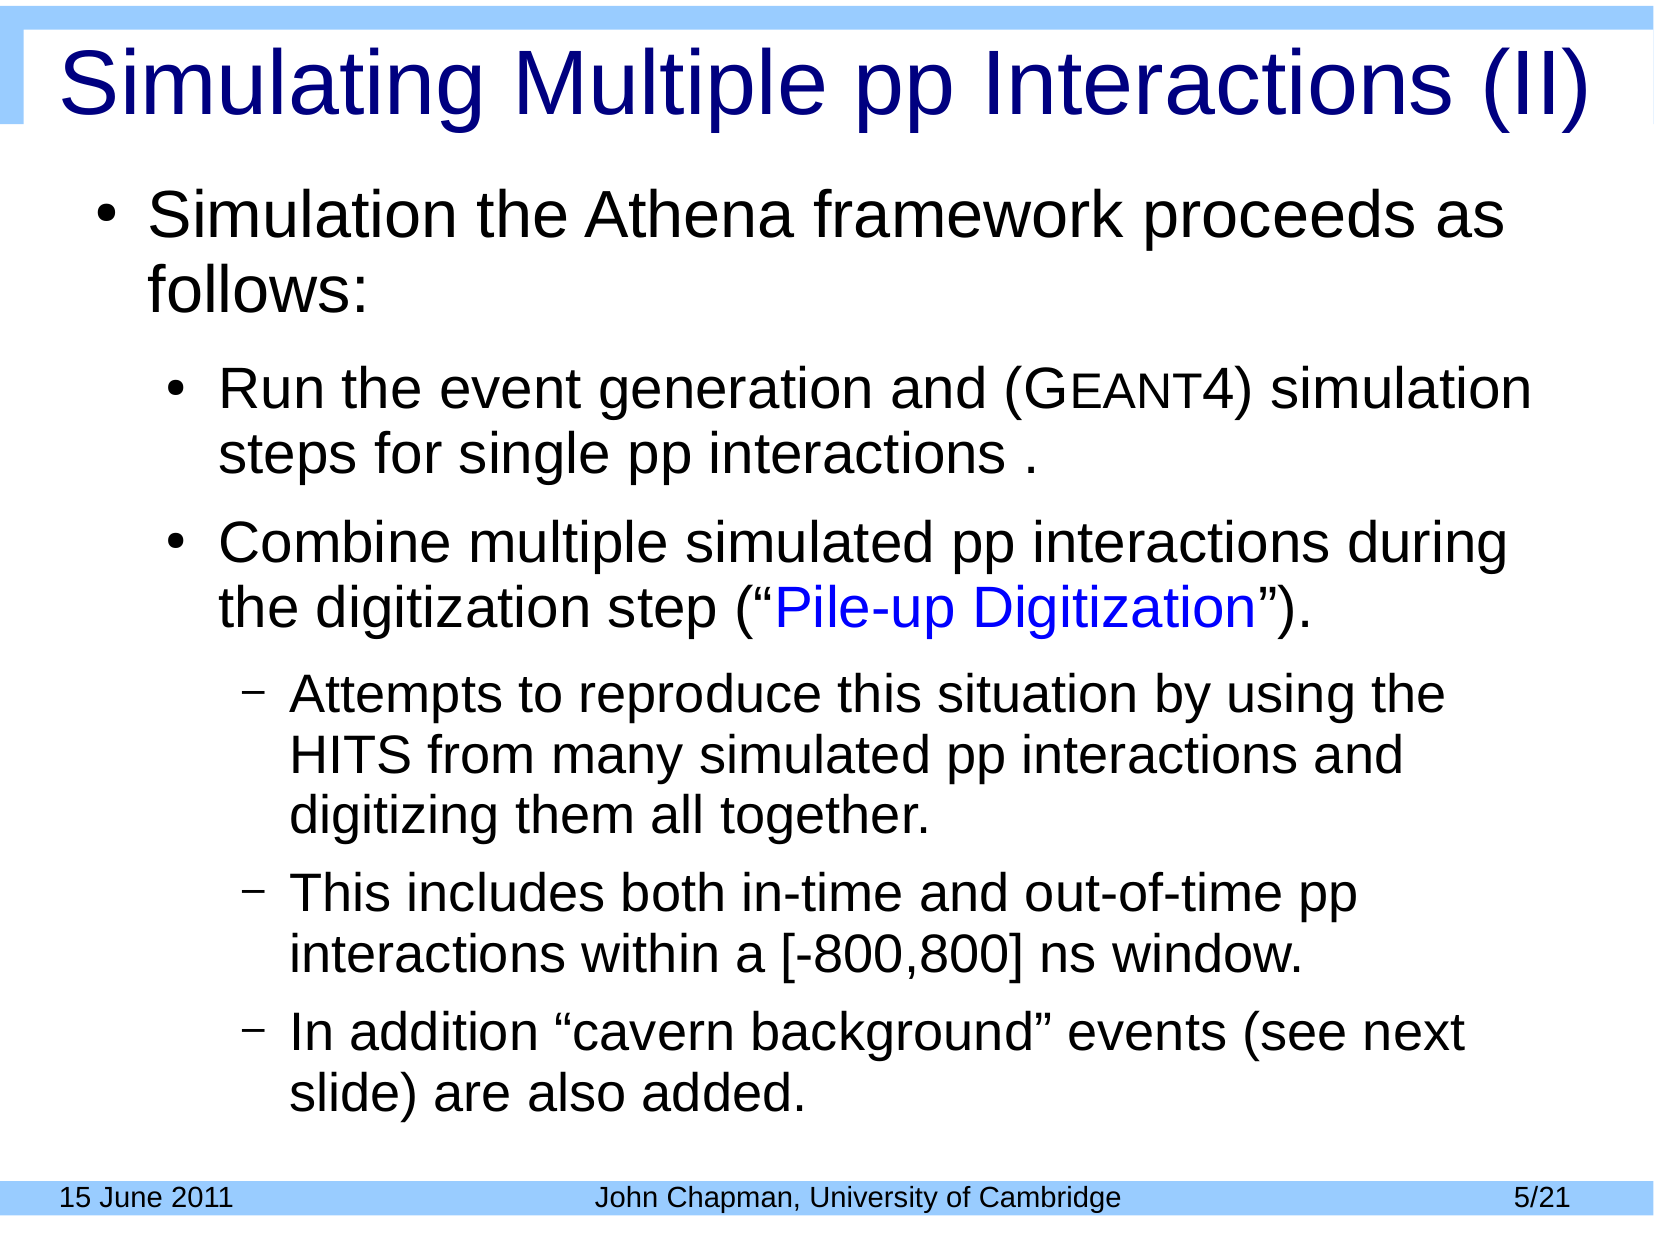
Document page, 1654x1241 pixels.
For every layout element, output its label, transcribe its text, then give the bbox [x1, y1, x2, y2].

title Simulating Multiple pp Interactions (II) [0, 23, 1654, 142]
list Simulation the Athena framework proceeds as follows: Run the event generation and (GEANT4) simulation steps for single pp interactions . Combine multiple simulated pp interactions during the digitization step (“Pile-up Digitization”). Attempts to reproduce this situation by using the HITS from many simulated pp interactions and digitizing them all together. This includes both in-time and out-of-time pp interactions within a [-800,800] ns window. In addition “cavern background” events (see next slide) are also added. [76, 177, 1565, 1122]
